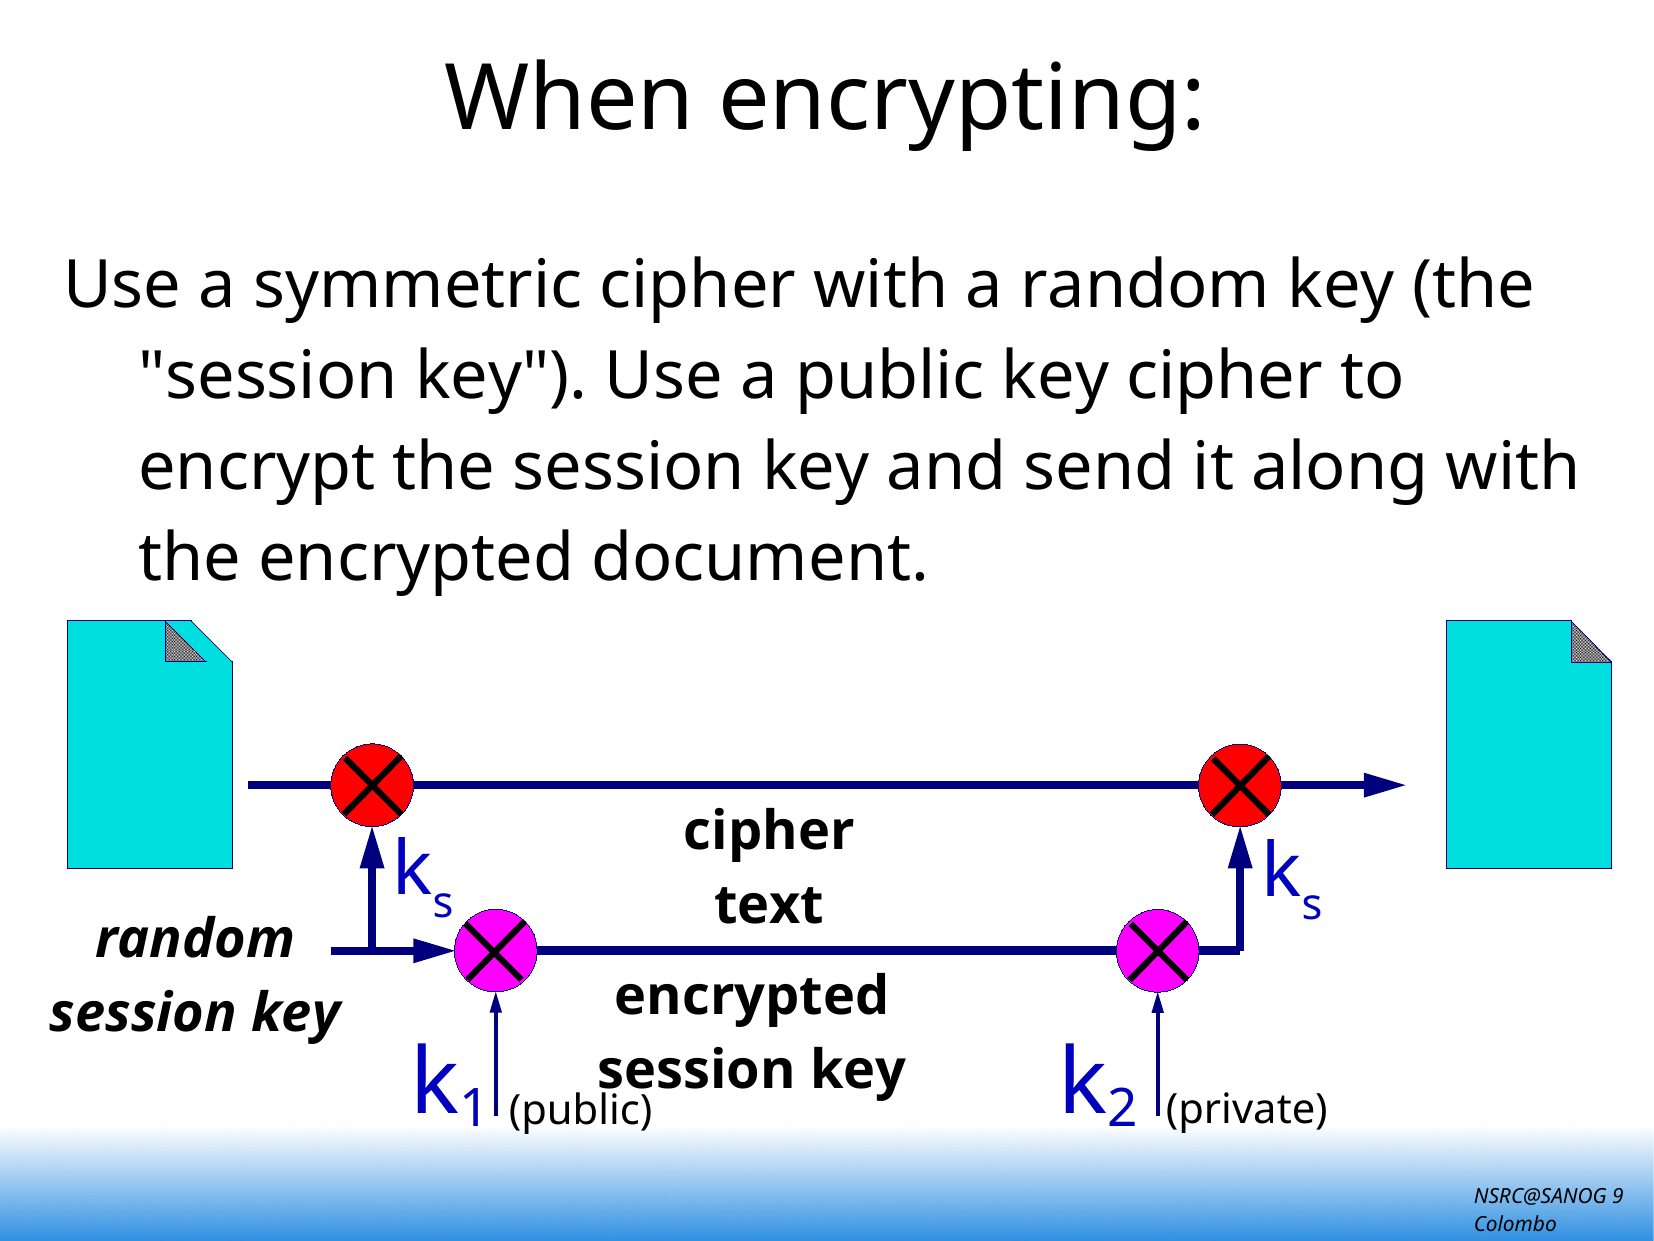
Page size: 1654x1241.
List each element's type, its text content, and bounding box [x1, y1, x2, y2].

text_box [1198, 744, 1266, 827]
text_box encrypted session key [597, 956, 908, 1105]
text_box [1246, 759, 1282, 812]
text_box [1164, 924, 1200, 977]
text_box [1116, 909, 1185, 993]
text_box random session key [49, 898, 342, 1048]
text_box cipher text [683, 791, 856, 940]
picture [0, 1124, 1654, 1241]
text_box [330, 743, 399, 827]
text_box [454, 925, 489, 982]
text_box ks [1261, 816, 1323, 933]
text_box k1 [410, 1015, 490, 1143]
text_box (private) [1165, 1079, 1328, 1137]
text_box ks [392, 814, 454, 930]
text_box [469, 924, 538, 992]
text_box [67, 620, 233, 869]
title When encrypting: [393, 31, 1258, 148]
list Use a symmetric cipher with a random key (the "session key"). Use a public key cipher to encrypt the session key and send it along with the encrypted document. [63, 236, 1614, 574]
text_box [378, 758, 414, 812]
text_box [1446, 620, 1612, 869]
text_box (public) [508, 1079, 653, 1137]
text_box [465, 909, 522, 947]
text_box k2 [1058, 1015, 1139, 1143]
